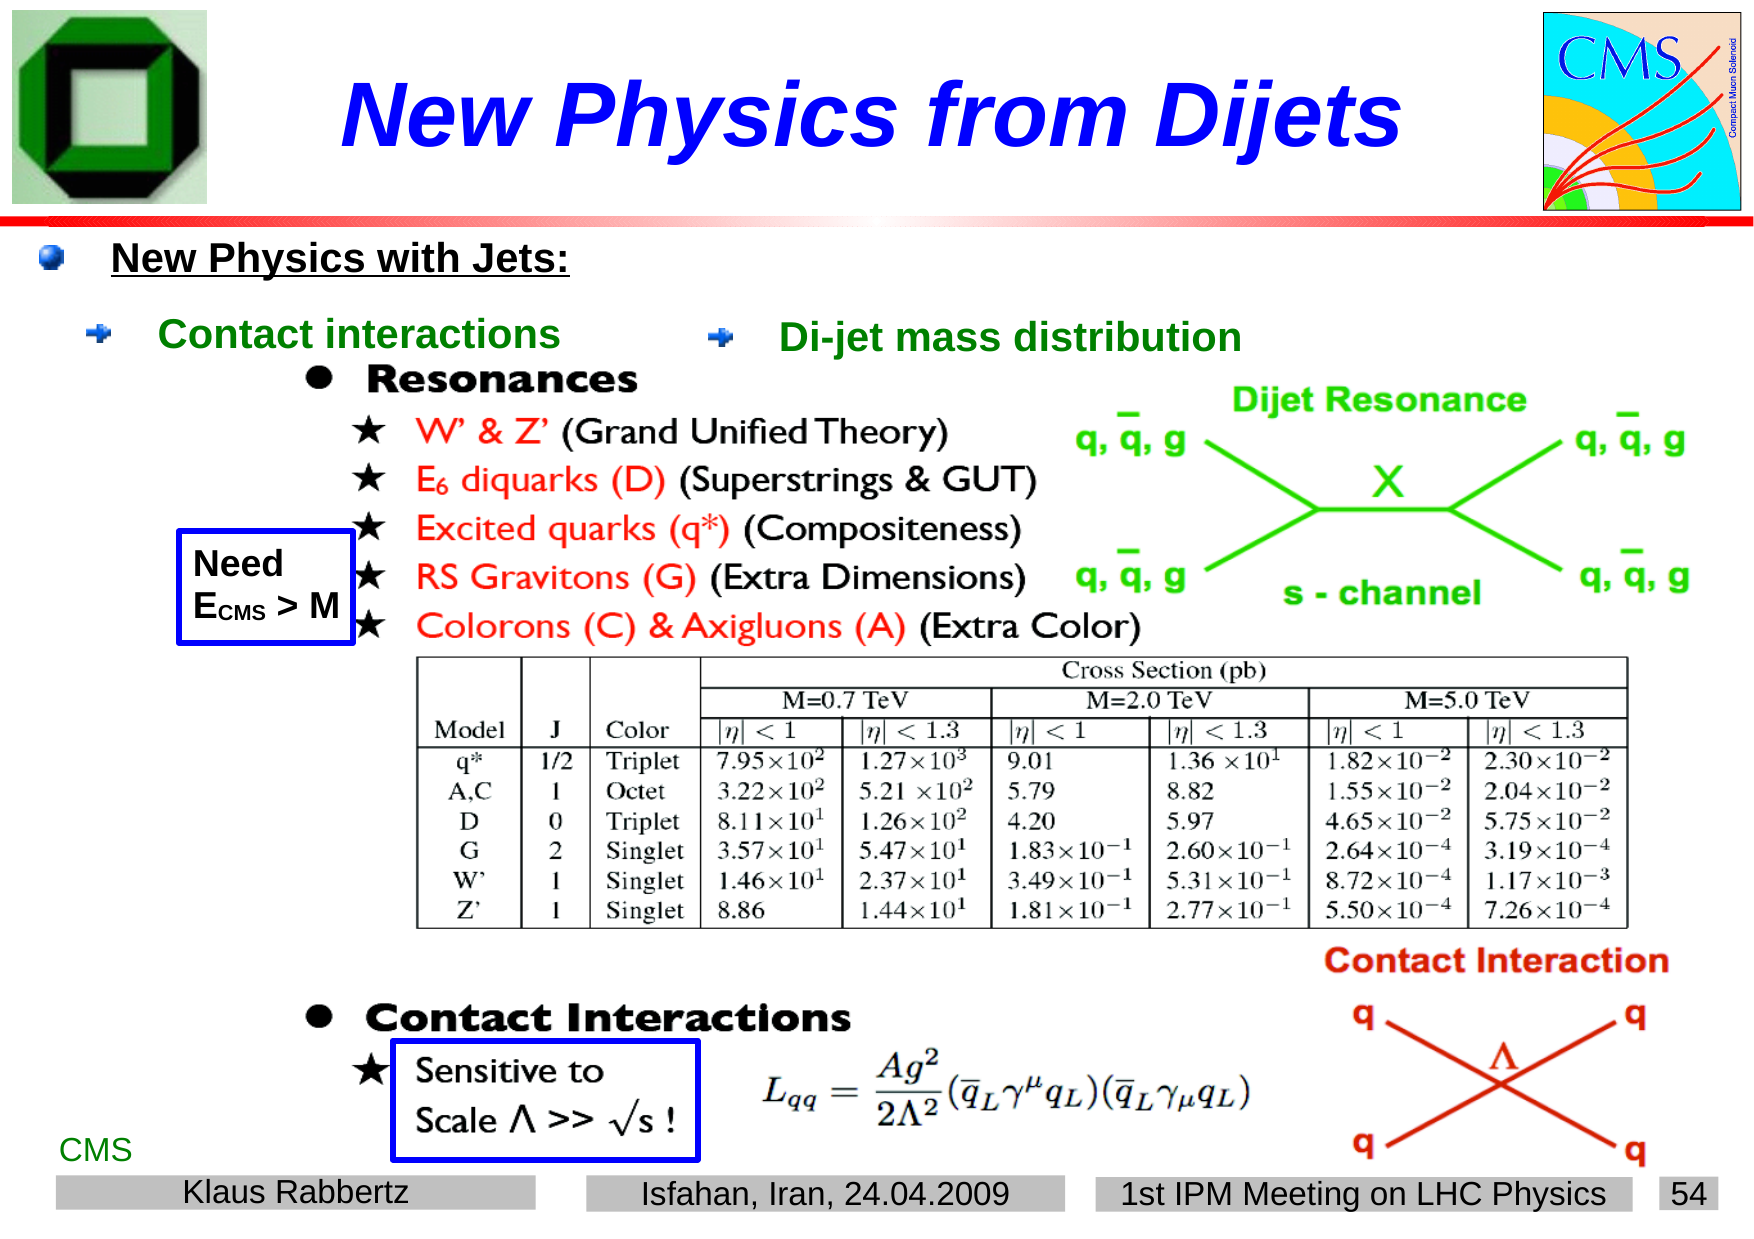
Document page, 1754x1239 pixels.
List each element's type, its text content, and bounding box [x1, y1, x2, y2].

title New Physics from Dijets [220, 16, 1525, 213]
text_box Need ECMS > M [182, 534, 350, 640]
list New Physics with Jets: Contact interactions [27, 234, 683, 376]
list Di-jet mass distribution [649, 313, 1304, 382]
text_box Need ECMS > M [181, 646, 353, 653]
picture [298, 361, 1697, 1171]
picture [12, 10, 207, 204]
picture [1542, 11, 1742, 211]
text_box CMS [47, 1119, 145, 1181]
